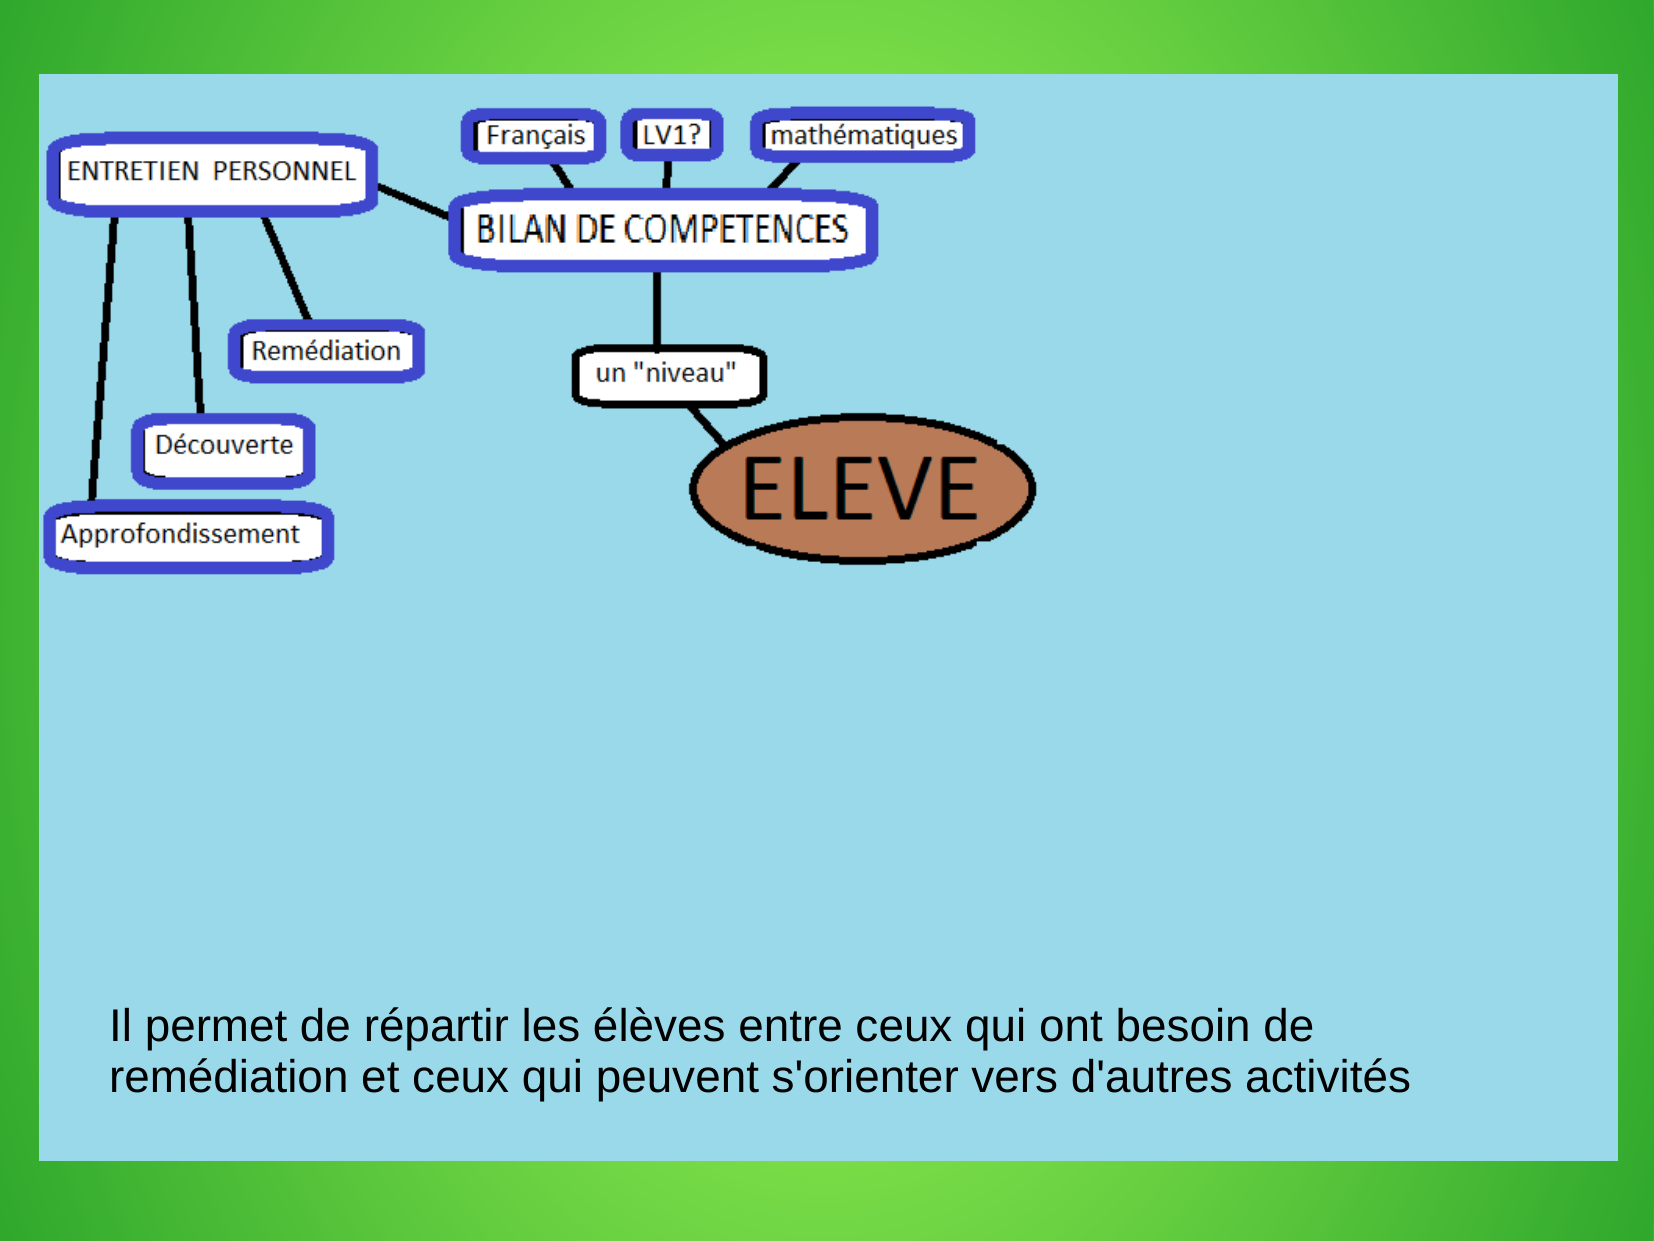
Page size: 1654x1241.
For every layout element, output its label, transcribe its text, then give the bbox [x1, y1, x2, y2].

picture [39, 74, 1618, 1161]
text_box Il permet de répartir les élèves entre ceux qui ont besoin de remédiation et ceux qui peuvent s'orienter vers d'autres activités [94, 992, 1548, 1110]
